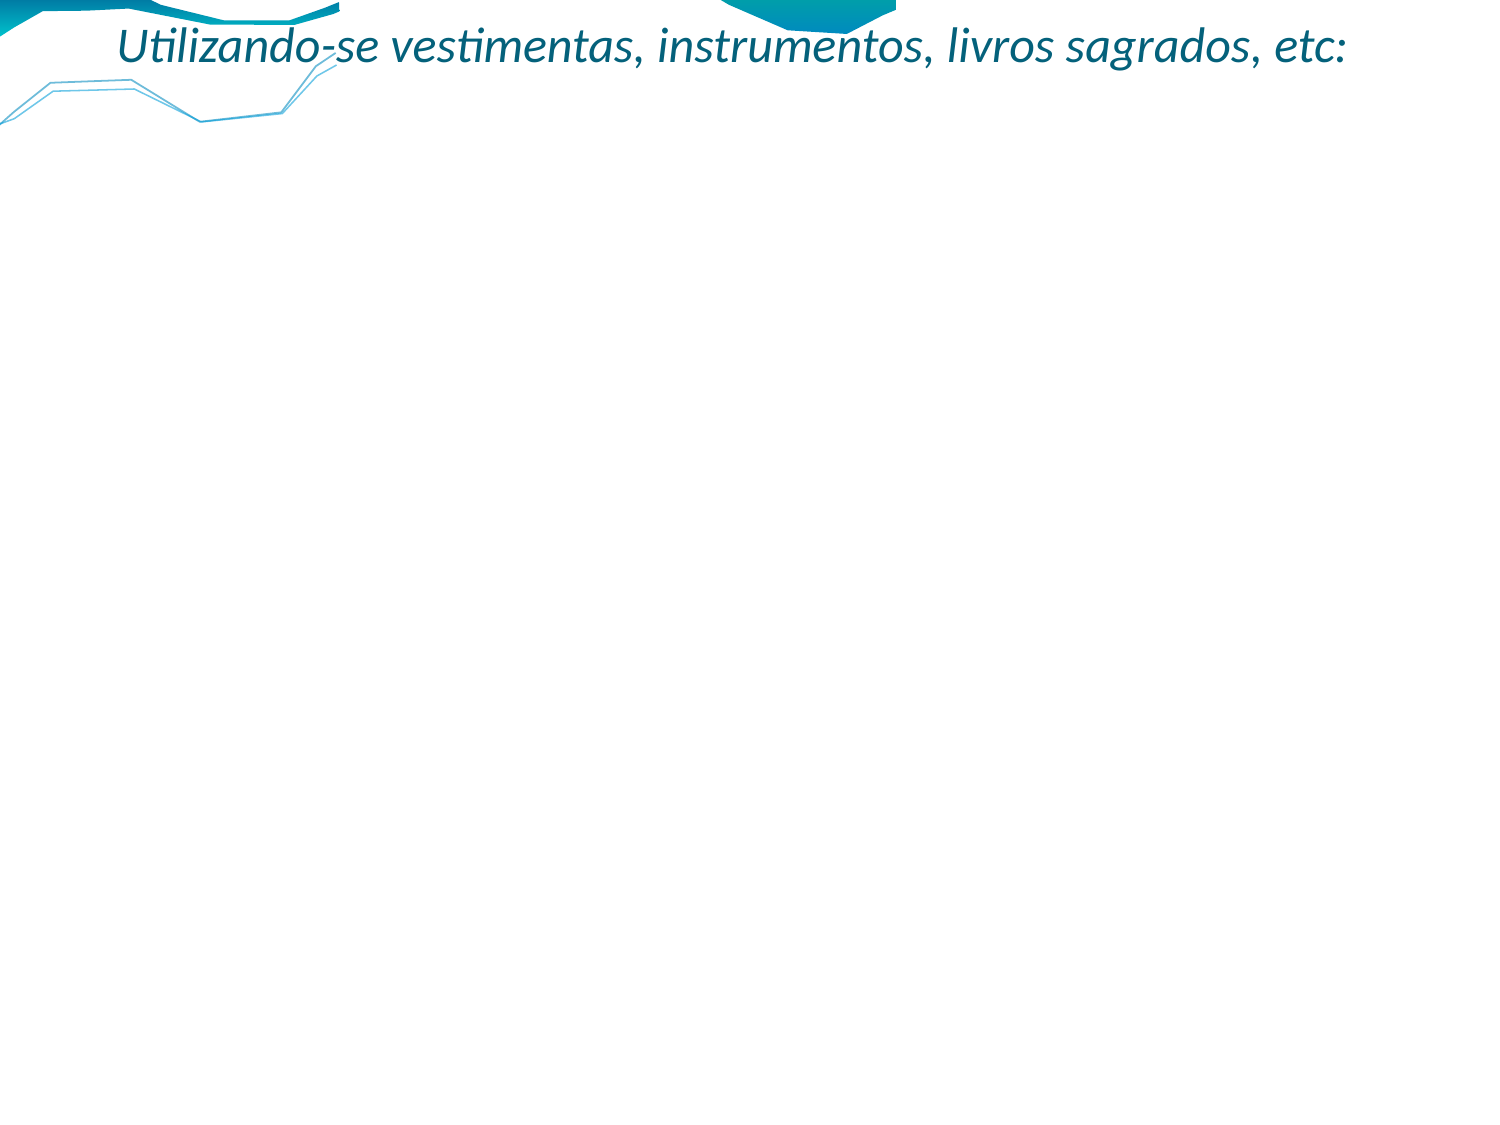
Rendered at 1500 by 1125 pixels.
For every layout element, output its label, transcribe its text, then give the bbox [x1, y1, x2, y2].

title Utilizando-se vestimentas, instrumentos, livros sagrados, etc: [101, 4, 1491, 242]
